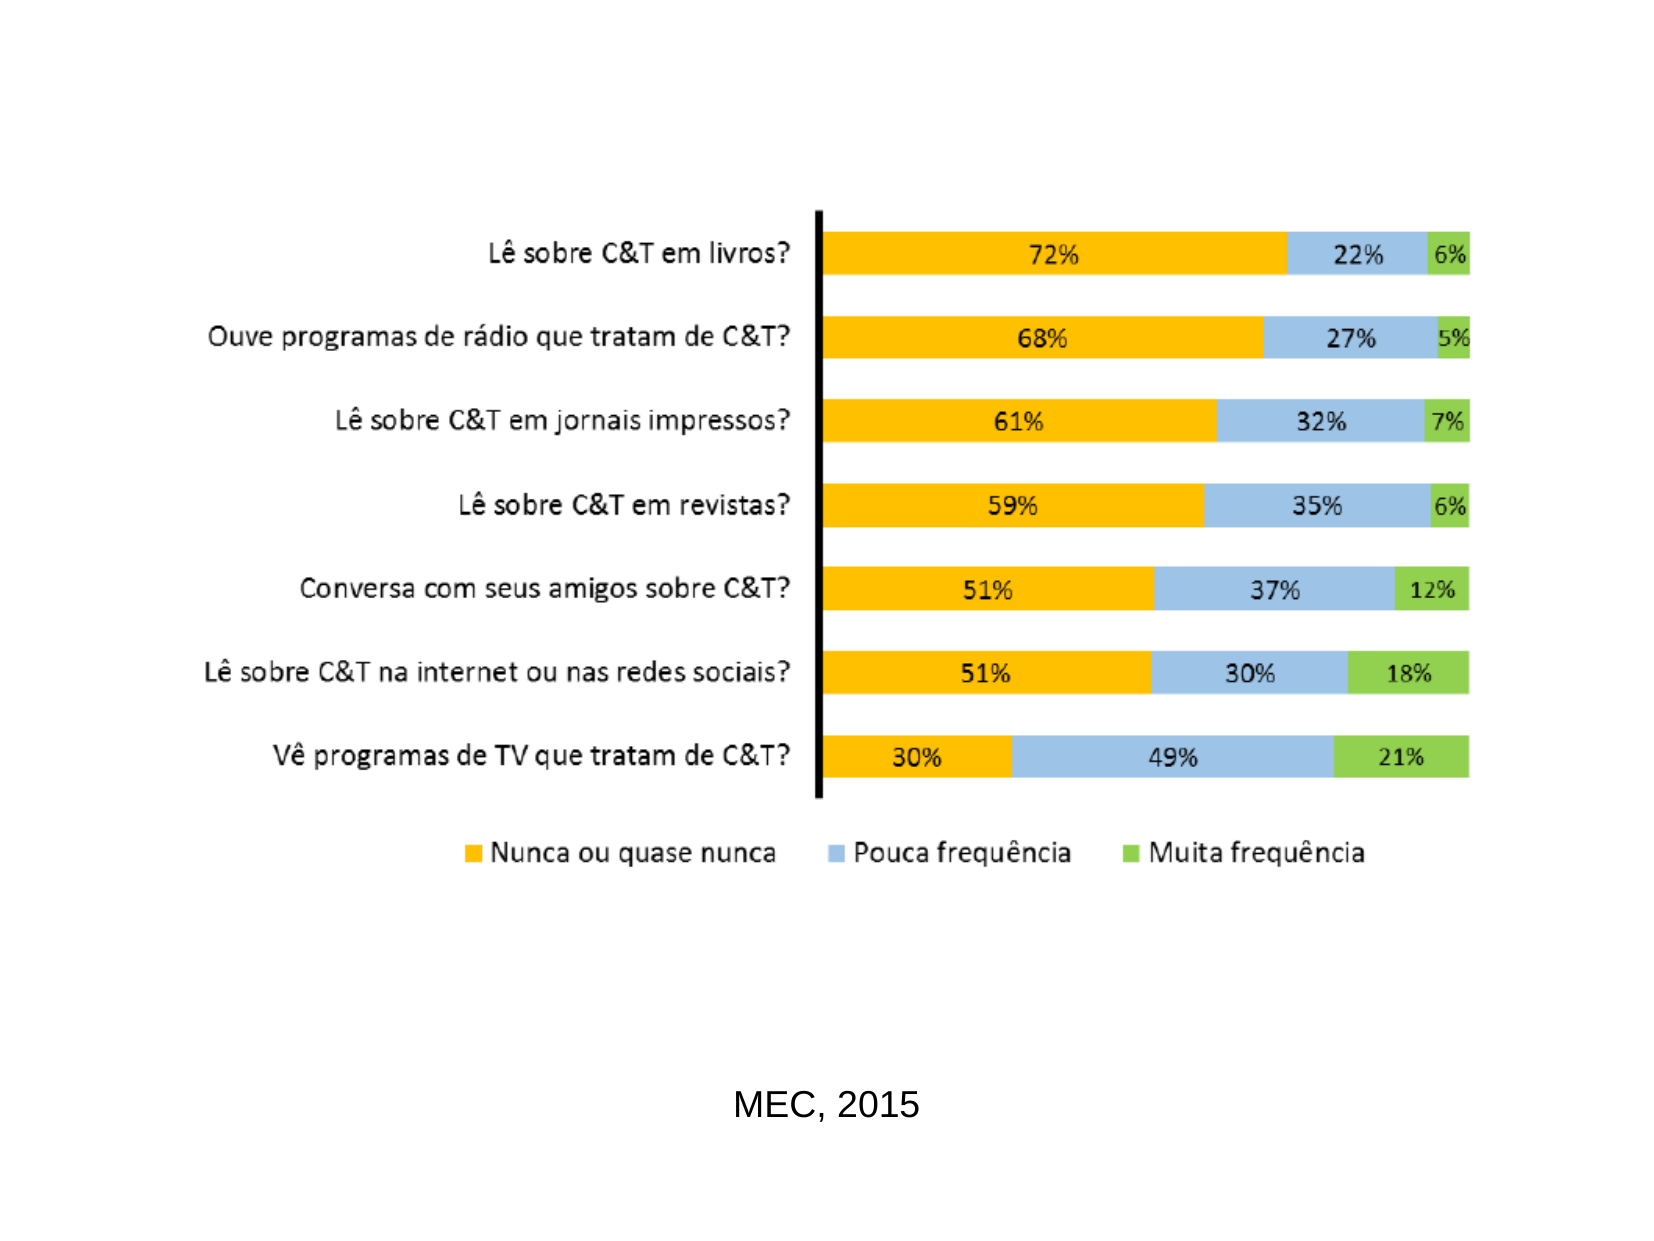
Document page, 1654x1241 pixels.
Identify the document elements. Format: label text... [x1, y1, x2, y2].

text_box MEC, 2015 [620, 1074, 1034, 1134]
picture [145, 171, 1514, 889]
